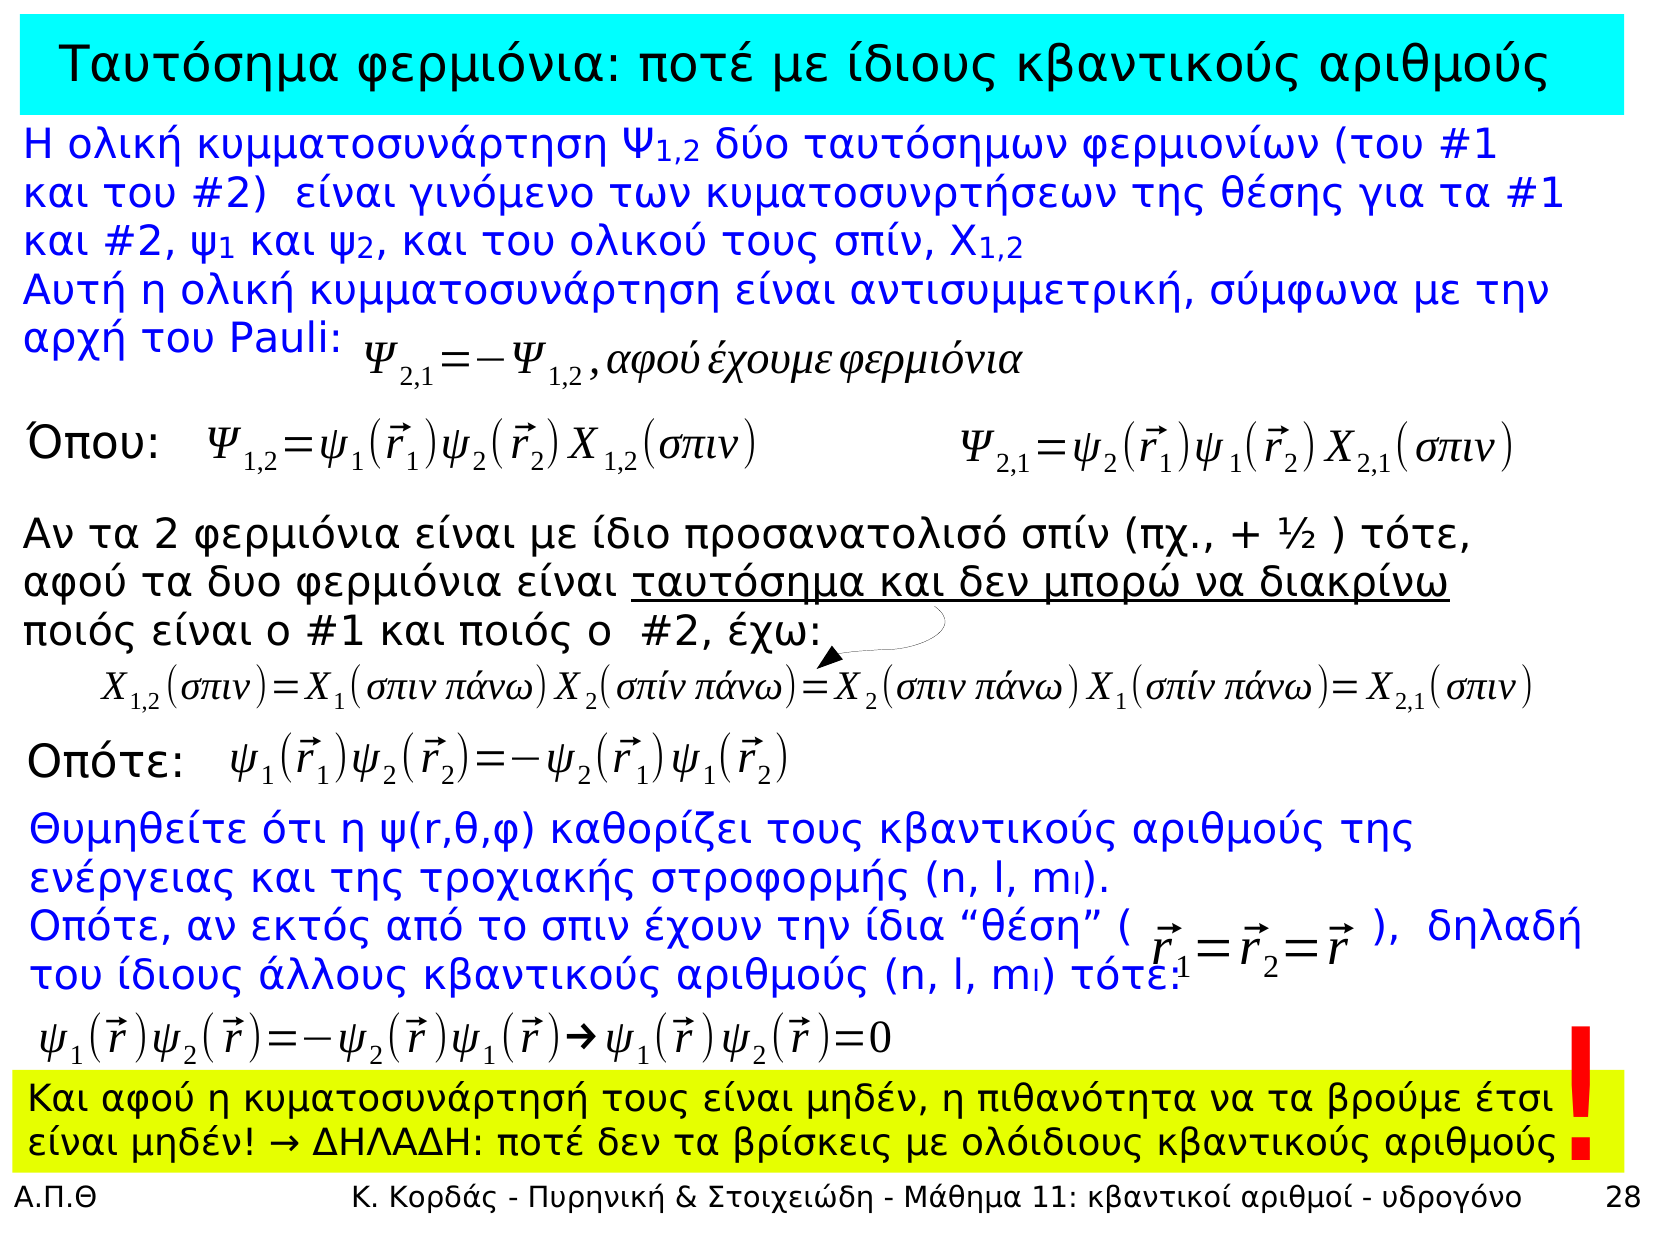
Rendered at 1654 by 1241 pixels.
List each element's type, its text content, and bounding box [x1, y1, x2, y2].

chart [26, 1009, 906, 1069]
text_box Οπότε: [11, 727, 201, 796]
text_box Θυμηθείτε ότι η ψ(r,θ,φ) καθορίζει τους κβαντικούς αριθμούς της ενέργειας και της τροχιακής στροφορμής (n, l, ml). Οπότε, αν εκτός από το σπιν έχουν την ίδια “θέση” ( ), δηλαδή του ίδιους άλλους κβαντικούς αριθμούς (n, l, ml) τότε: [13, 797, 1613, 1069]
text_box Και αφού η κυματοσυνάρτησή τους είναι μηδέν, η πιθανότητα να τα βρούμε έτσι είναι μηδέν! → ΔΗΛΑΔΗ: ποτέ δεν τα βρίσκεις με ολόιδιους κβαντικούς αριθμούς [12, 1069, 1530, 1173]
chart [1138, 917, 1369, 986]
text_box Όπου: [11, 408, 177, 477]
text_box Η ολική κυμματοσυνάρτηση Ψ1,2 δύο ταυτόσημων φερμιονίων (του #1 και του #2) είναι γινόμενο των κυματοσυνρτήσεων της θέσης για τα #1 και #2, ψ1 και ψ2, και του ολικού τους σπίν, Χ1,2 Αυτή η ολική κυμματοσυνάρτηση είναι αντισυμμετρική, σύμφωνα με την αρχή του Pauli: [7, 112, 1589, 392]
chart [217, 729, 801, 790]
title Ταυτόσημα φερμιόνια: ποτέ με ίδιους κβαντικούς αριθμούς [19, 14, 1625, 115]
chart [946, 417, 1525, 478]
chart [88, 661, 1543, 714]
text_box Αν τα 2 φερμιόνια είναι με ίδιο προσανατολισό σπίν (πχ., + ½ ) τότε, αφού τα δυο φερμιόνια είναι ταυτόσημα και δεν μπορώ να διακρίνω ποιός είναι ο #1 και ποιός ο #2, έχω: [7, 501, 1501, 664]
text_box ! [1530, 983, 1619, 1212]
chart [193, 415, 771, 476]
